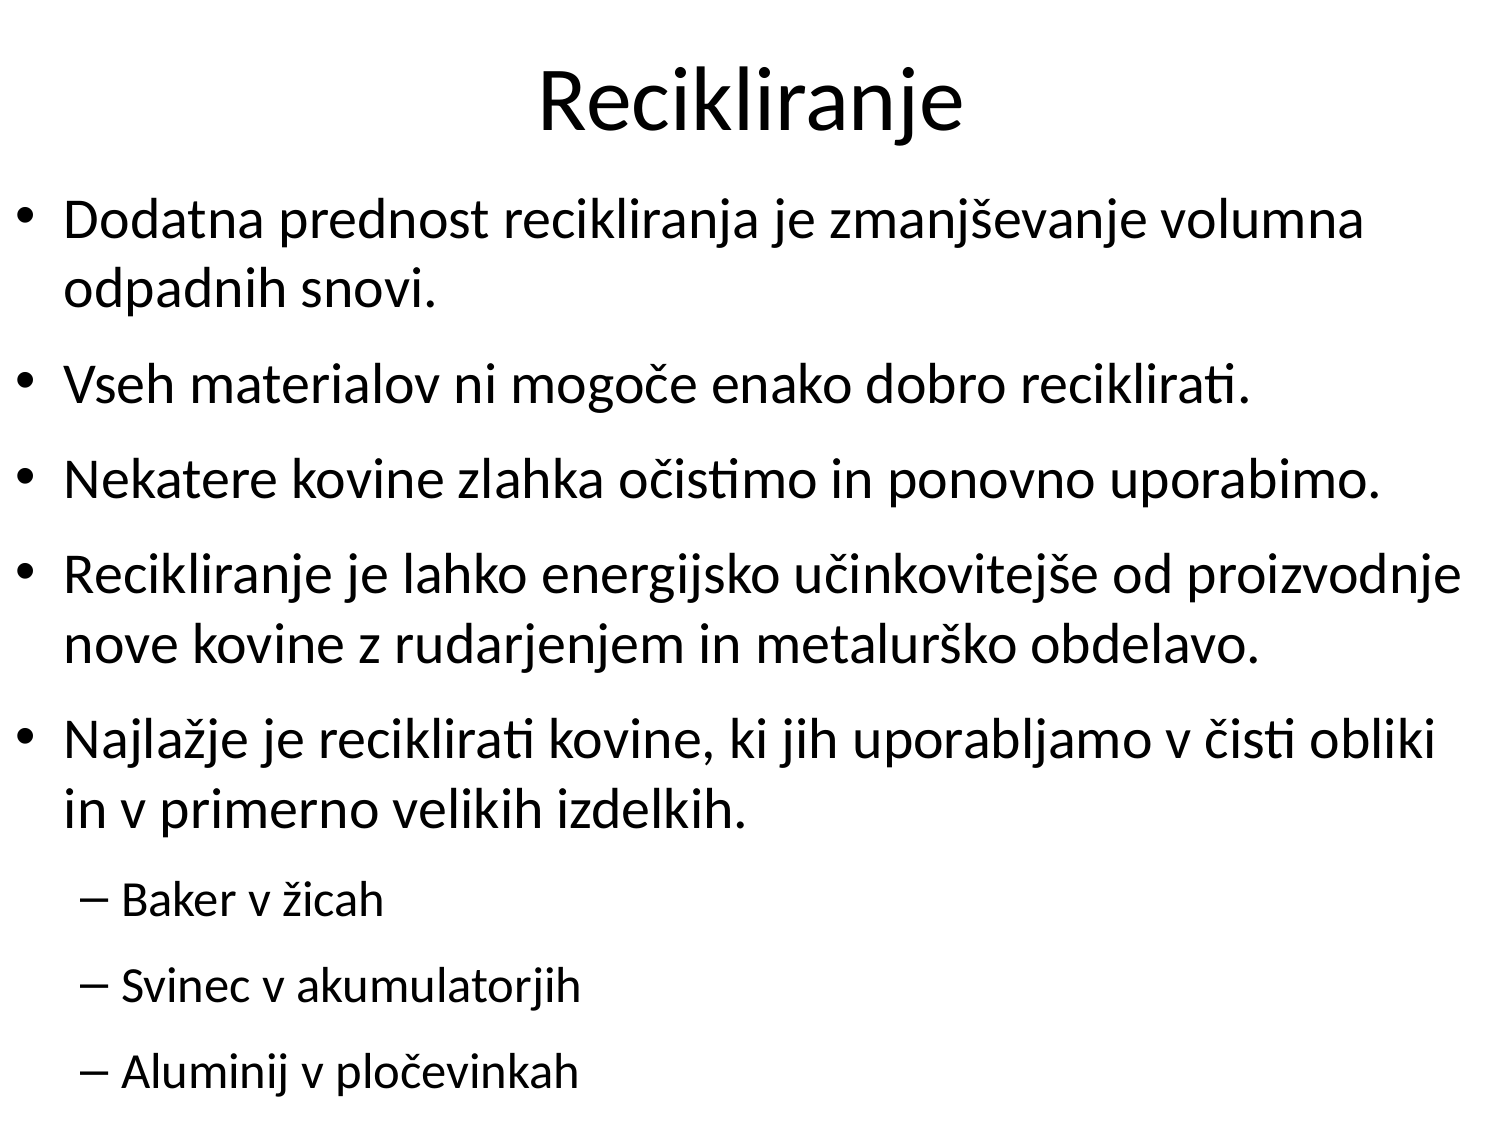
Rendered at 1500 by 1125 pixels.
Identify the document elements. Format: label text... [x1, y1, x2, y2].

title Recikliranje [76, 0, 1427, 172]
list Dodatna prednost recikliranja je zmanjševanje volumna odpadnih snovi. Vseh materialov ni mogoče enako dobro reciklirati. Nekatere kovine zlahka očistimo in ponovno uporabimo. Recikliranje je lahko energijsko učinkovitejše od proizvodnje nove kovine z rudarjenjem in metalurško obdelavo. Najlažje je reciklirati kovine, ki jih uporabljamo v čisti obliki in v primerno velikih izdelkih. Baker v žicah Svinec v akumulatorjih Aluminij v pločevinkah [0, 172, 1500, 1125]
